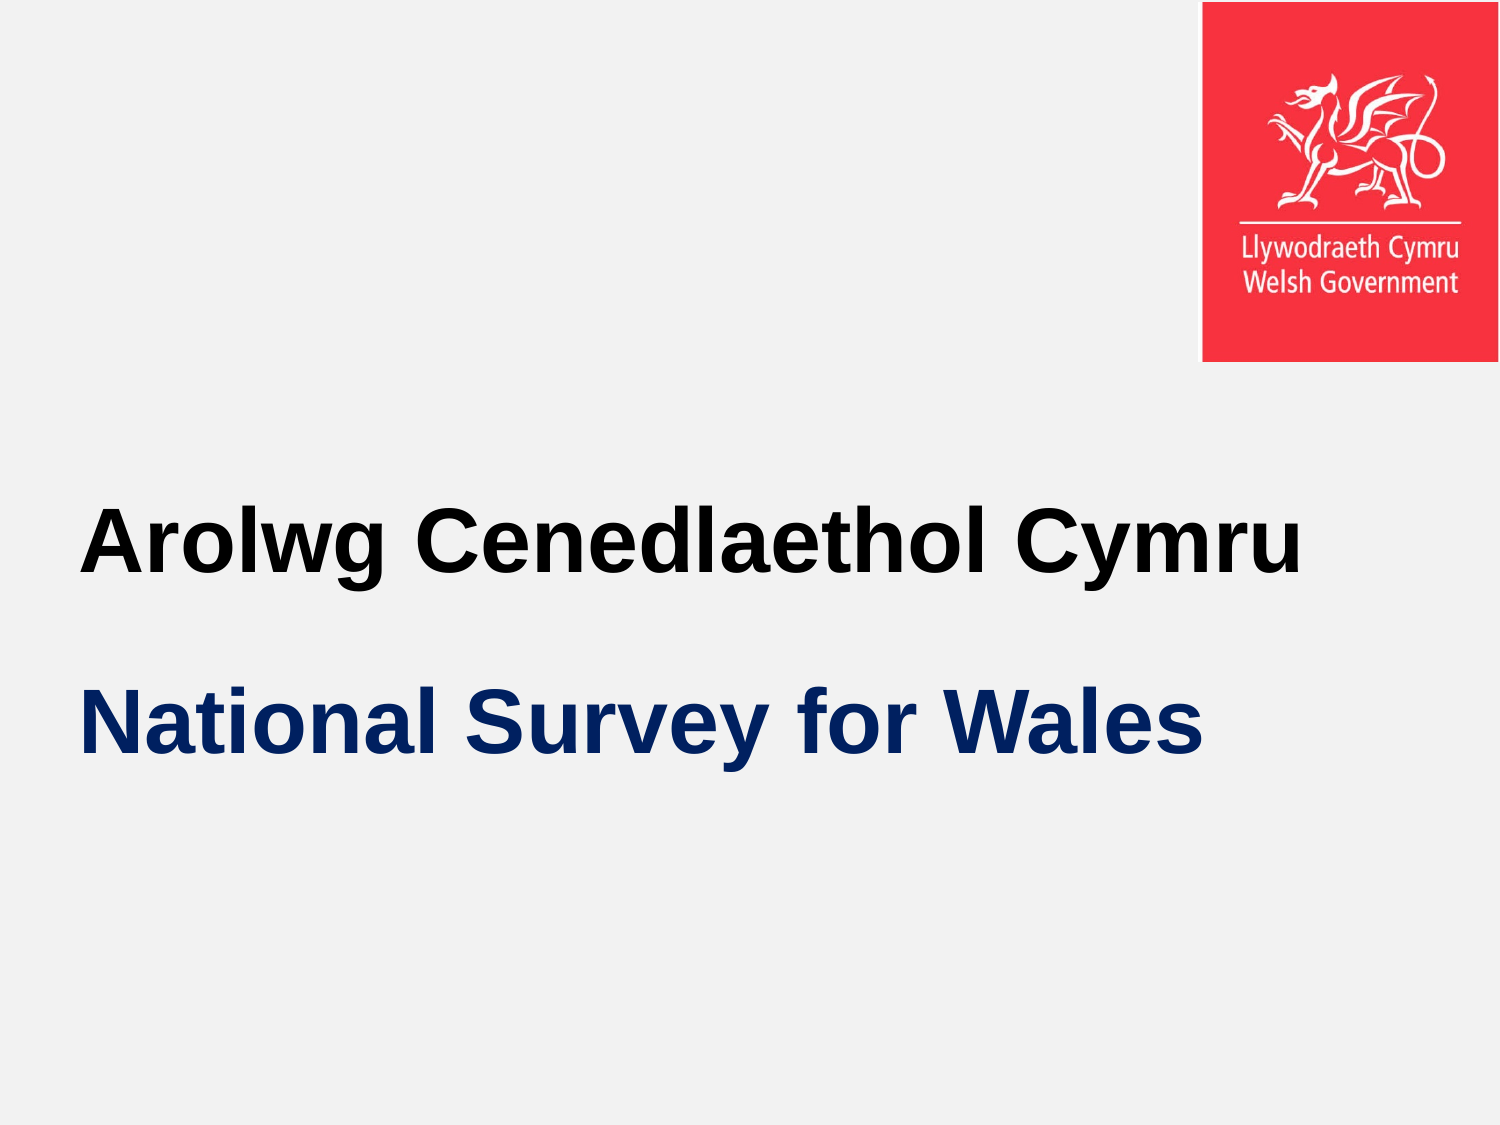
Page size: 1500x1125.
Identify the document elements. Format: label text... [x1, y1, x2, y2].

picture [1198, 2, 1500, 362]
text_box Arolwg Cenedlaethol Cymru National Survey for Wales [63, 279, 1459, 1070]
